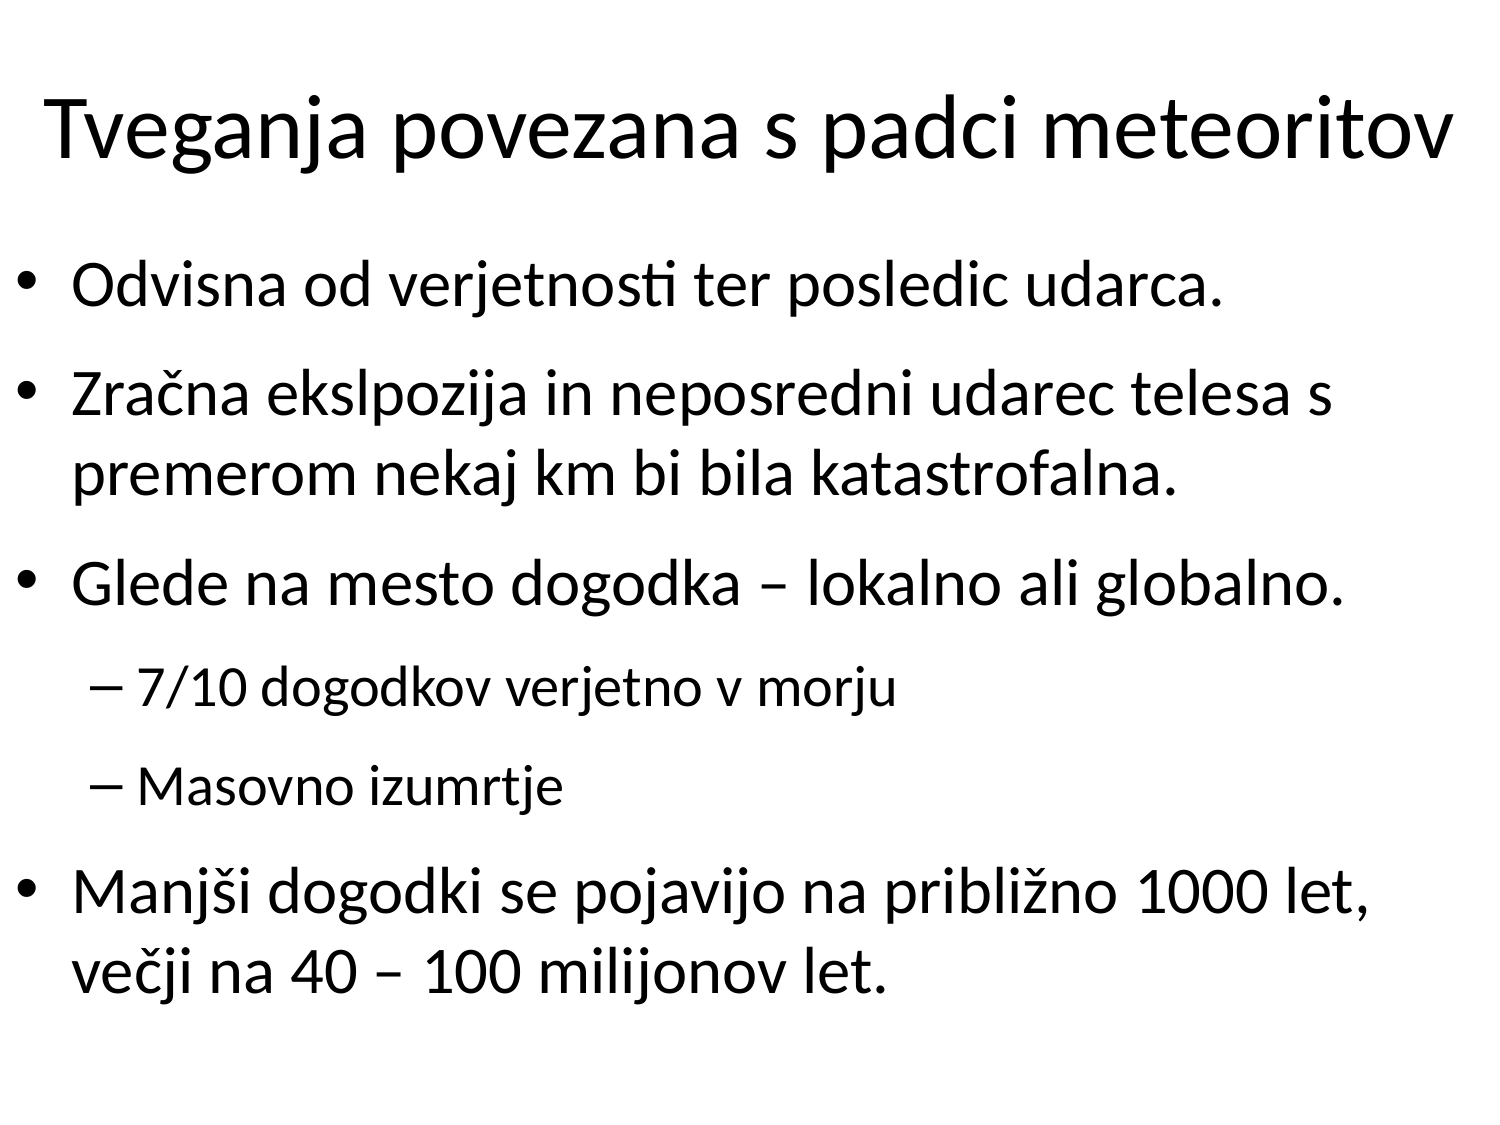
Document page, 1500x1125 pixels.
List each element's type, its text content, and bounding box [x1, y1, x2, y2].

list Odvisna od verjetnosti ter posledic udarca. Zračna ekslpozija in neposredni udarec telesa s premerom nekaj km bi bila katastrofalna. Glede na mesto dogodka – lokalno ali globalno. 7/10 dogodkov verjetno v morju Masovno izumrtje Manjši dogodki se pojavijo na približno 1000 let, večji na 40 – 100 milijonov let. [0, 231, 1500, 1125]
title Tveganja povezana s padci meteoritov [0, 0, 1500, 231]
